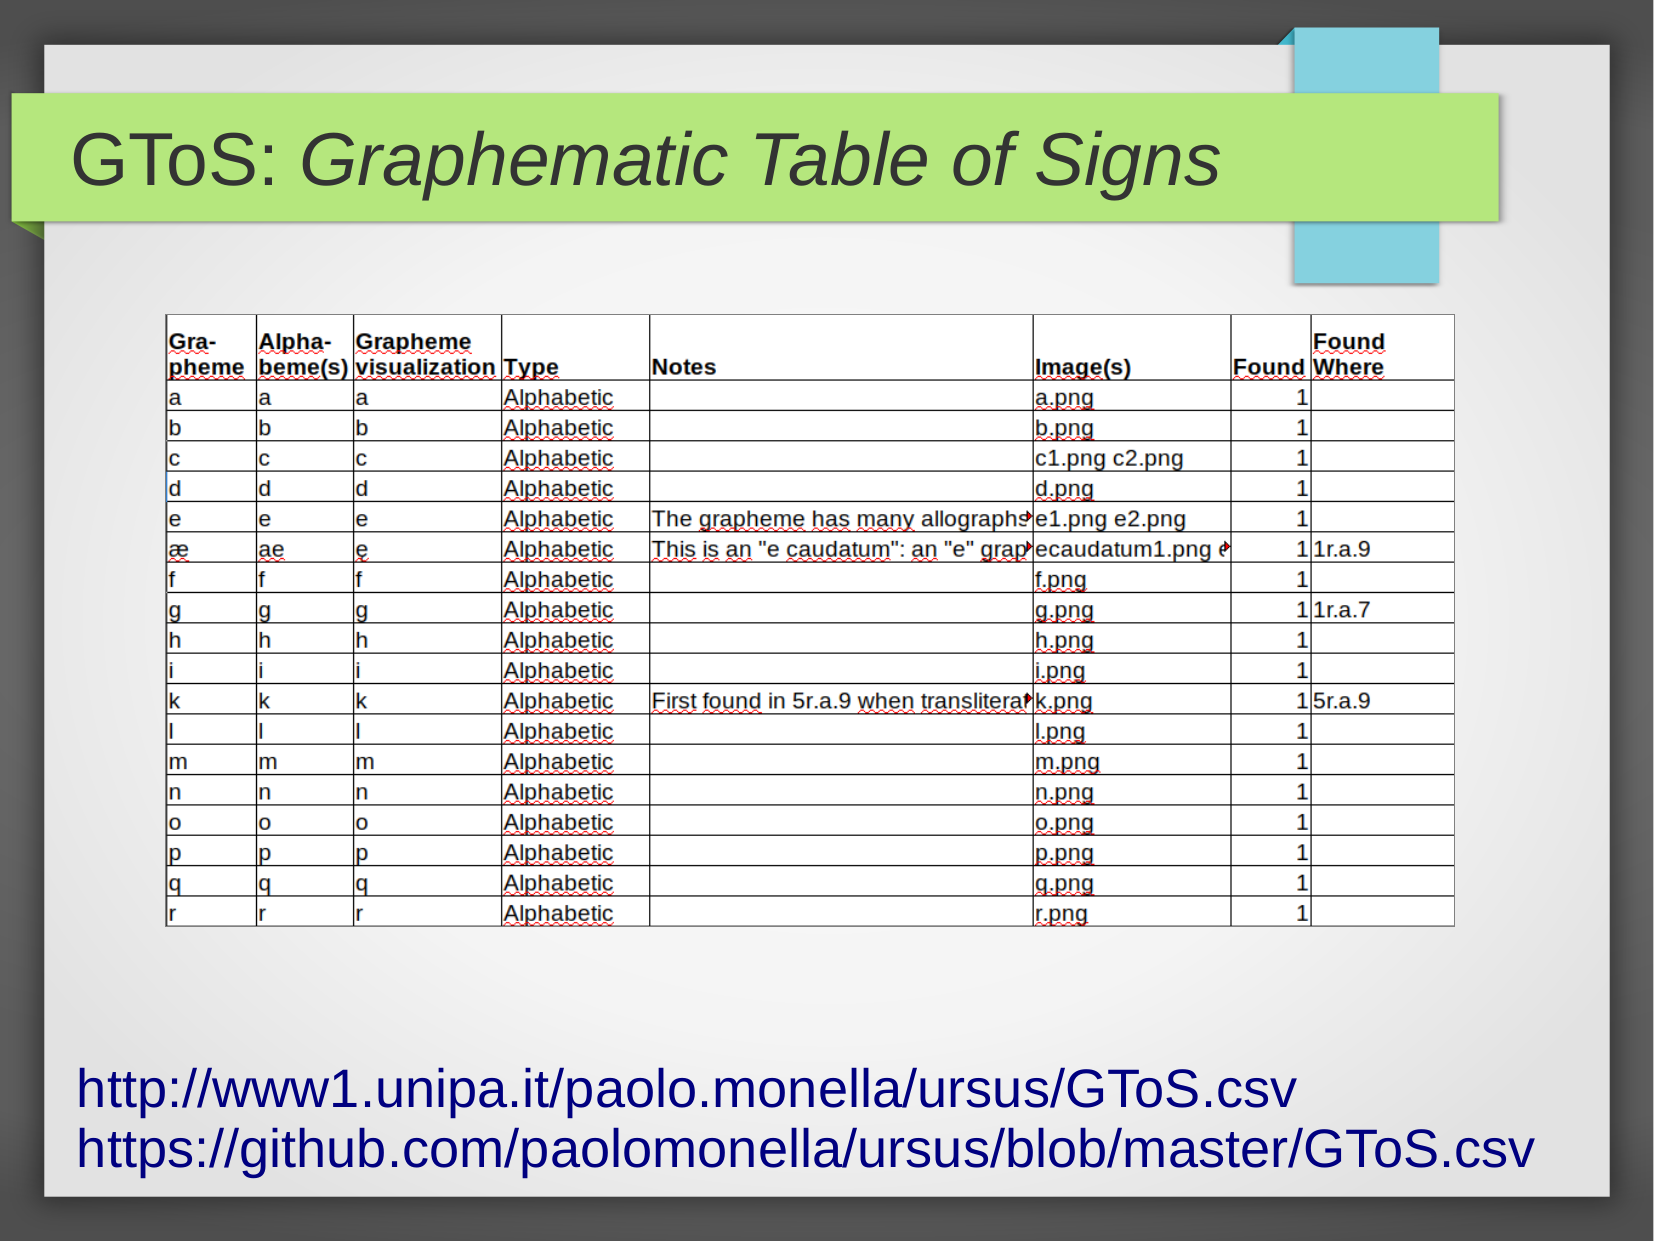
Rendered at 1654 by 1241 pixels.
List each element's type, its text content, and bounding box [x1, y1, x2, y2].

picture [0, 0, 1654, 1241]
list http://www1.unipa.it/paolo.monella/ursus/GToS.csv https://github.com/paolomonella/ursus/blob/master/GToS.csv [76, 1058, 1577, 1182]
title GToS: Graphematic Table of Signs [70, 75, 1371, 244]
